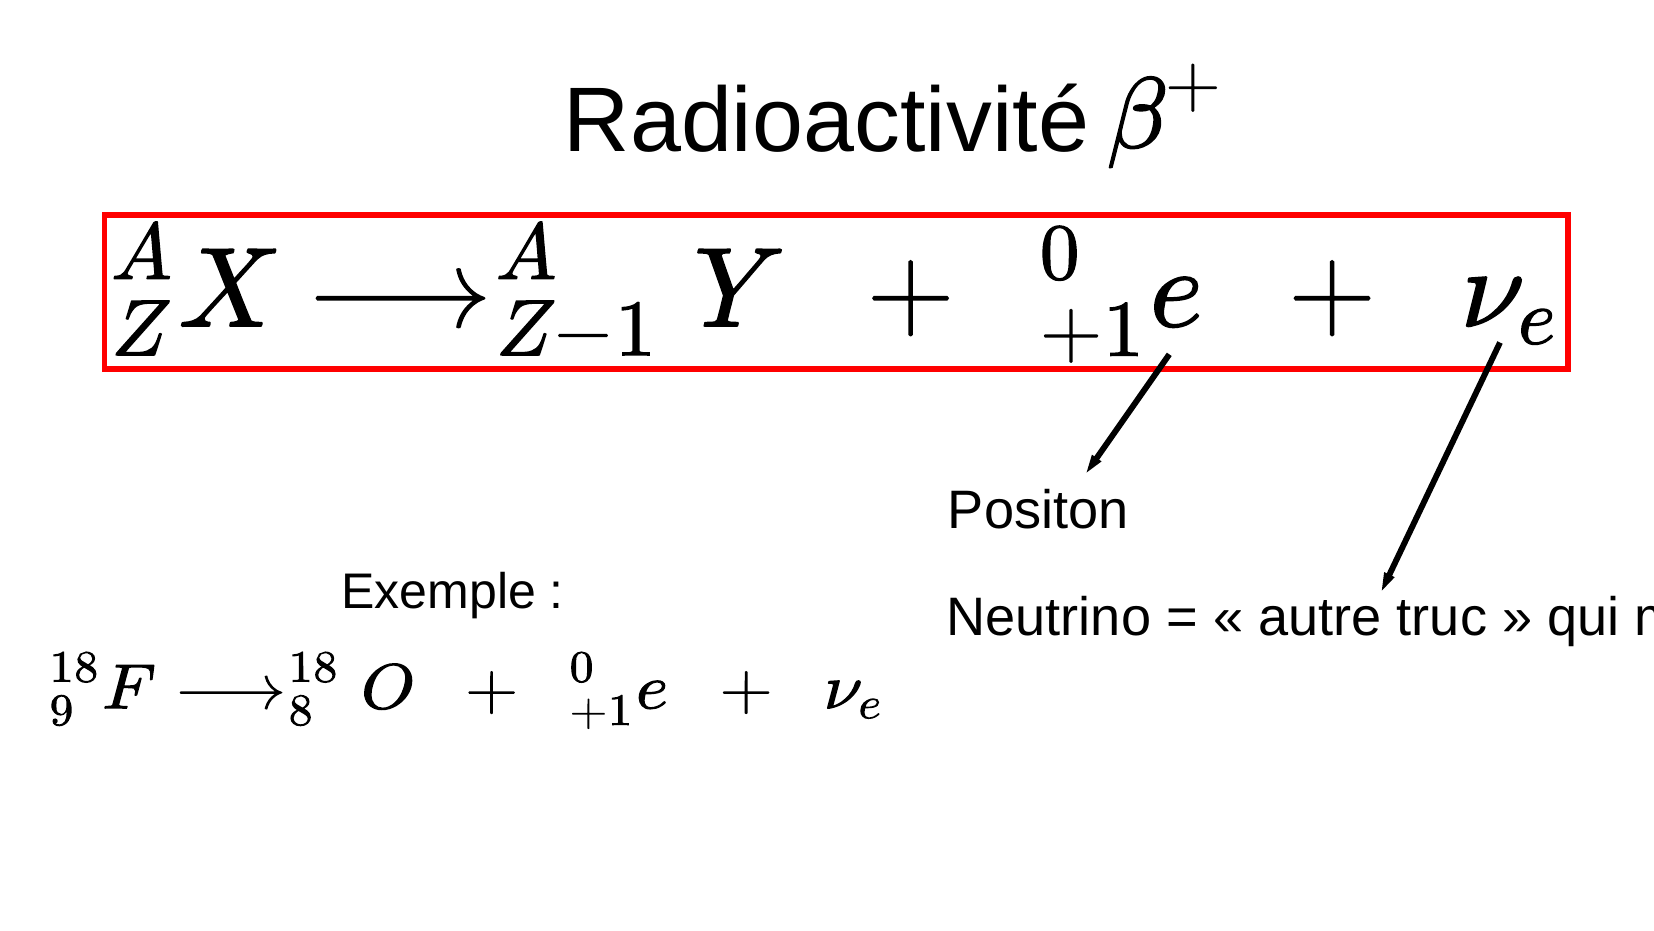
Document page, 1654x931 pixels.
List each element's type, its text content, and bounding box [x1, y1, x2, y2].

title Radioactivité [82, 37, 1571, 193]
picture [107, 217, 1565, 367]
picture [1103, 60, 1230, 172]
text_box Neutrino = « autre truc » qui manque pour satisfaire à la conservation de l’énergie [931, 578, 1642, 780]
picture [47, 649, 887, 731]
text_box Exemple : [326, 555, 579, 626]
text_box Positon [933, 472, 1144, 548]
